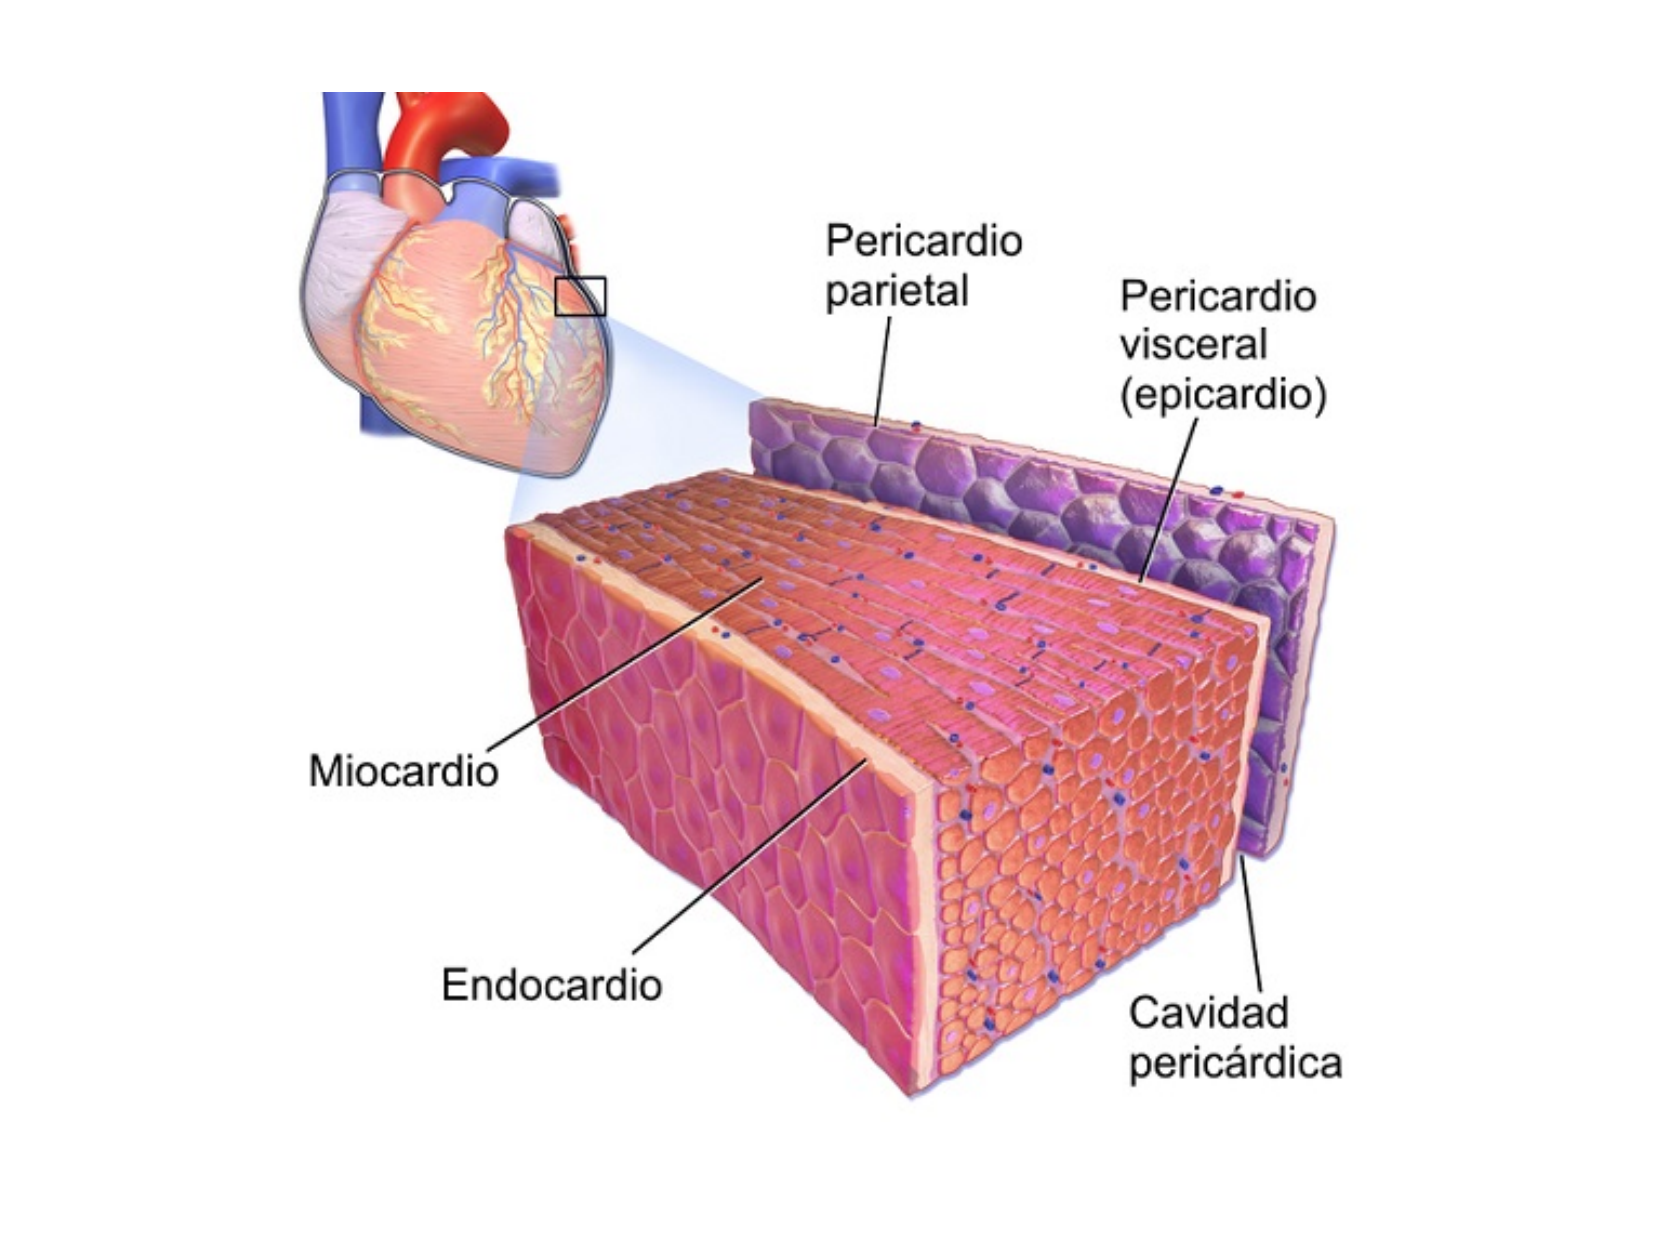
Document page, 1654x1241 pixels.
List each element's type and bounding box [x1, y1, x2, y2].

picture [224, 92, 1418, 1122]
